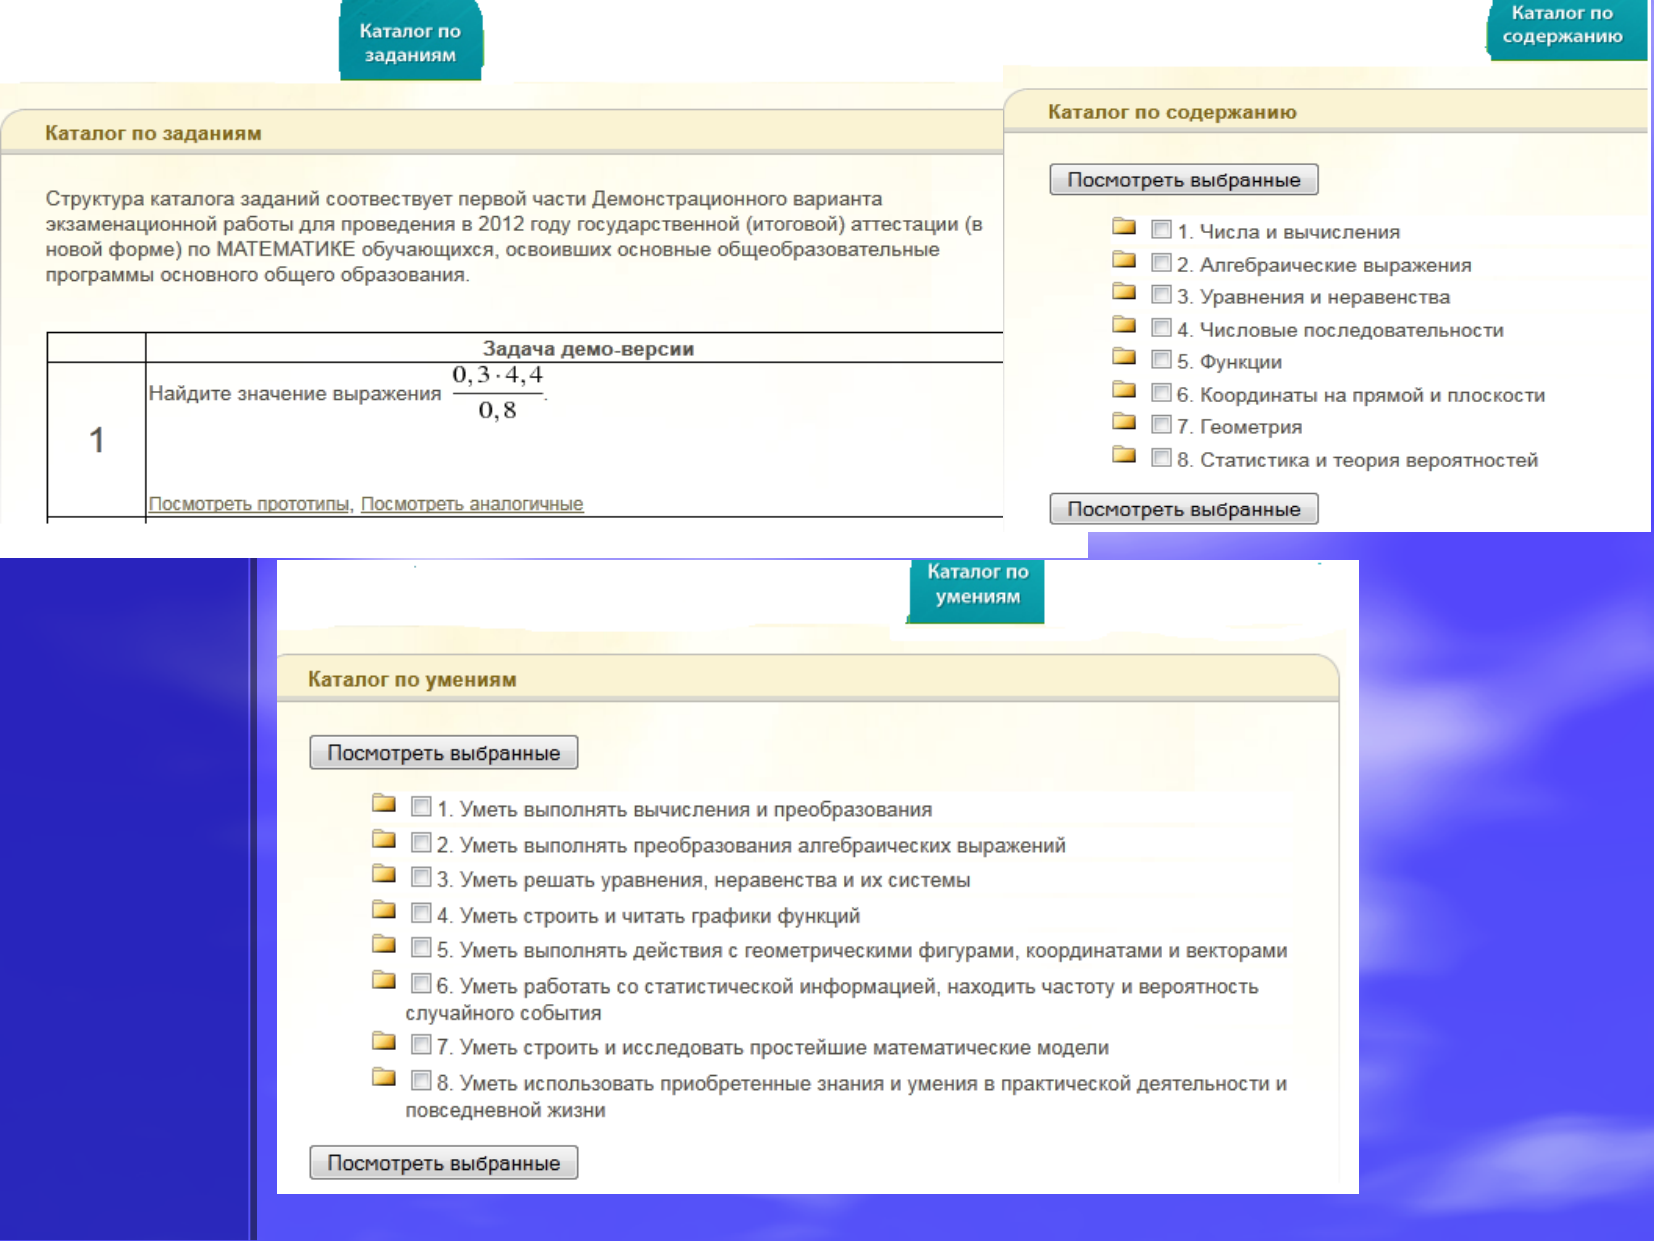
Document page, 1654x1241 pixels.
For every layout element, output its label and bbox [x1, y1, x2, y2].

picture [277, 560, 1359, 1194]
picture [0, 0, 1651, 558]
